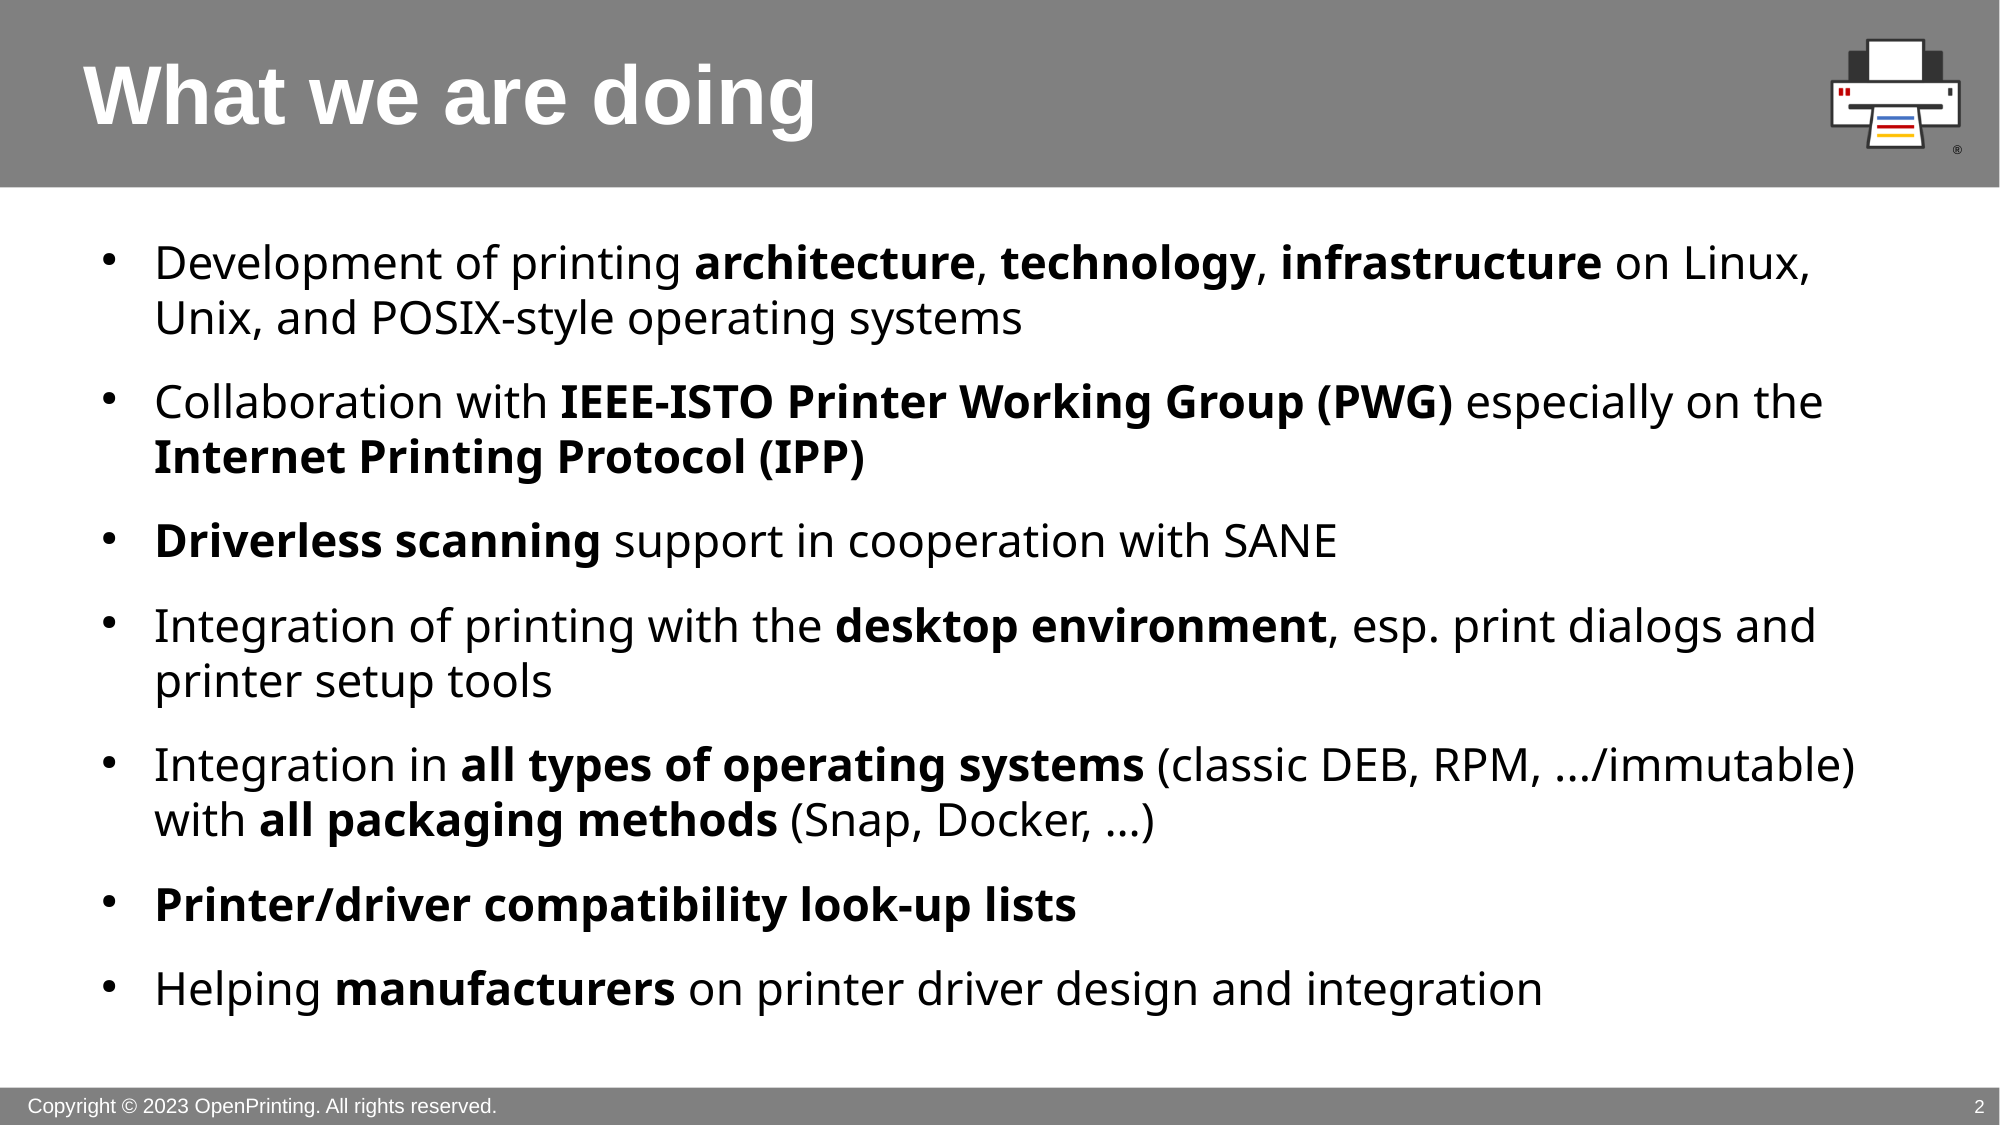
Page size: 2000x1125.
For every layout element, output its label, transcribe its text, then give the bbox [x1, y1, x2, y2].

list Development of printing architecture, technology, infrastructure on Linux, Unix, and POSIX-style operating systems Collaboration with IEEE-ISTO Printer Working Group (PWG) especially on the Internet Printing Protocol (IPP) Driverless scanning support in cooperation with SANE Integration of printing with the desktop environment, esp. print dialogs and printer setup tools Integration in all types of operating systems (classic DEB, RPM, .../immutable) with all packaging methods (Snap, Docker, …) Printer/driver compatibility look-up lists Helping manufacturers on printer driver design and integration [75, 224, 1936, 1067]
picture [1825, 33, 1966, 154]
title What we are doing [75, 7, 1786, 175]
